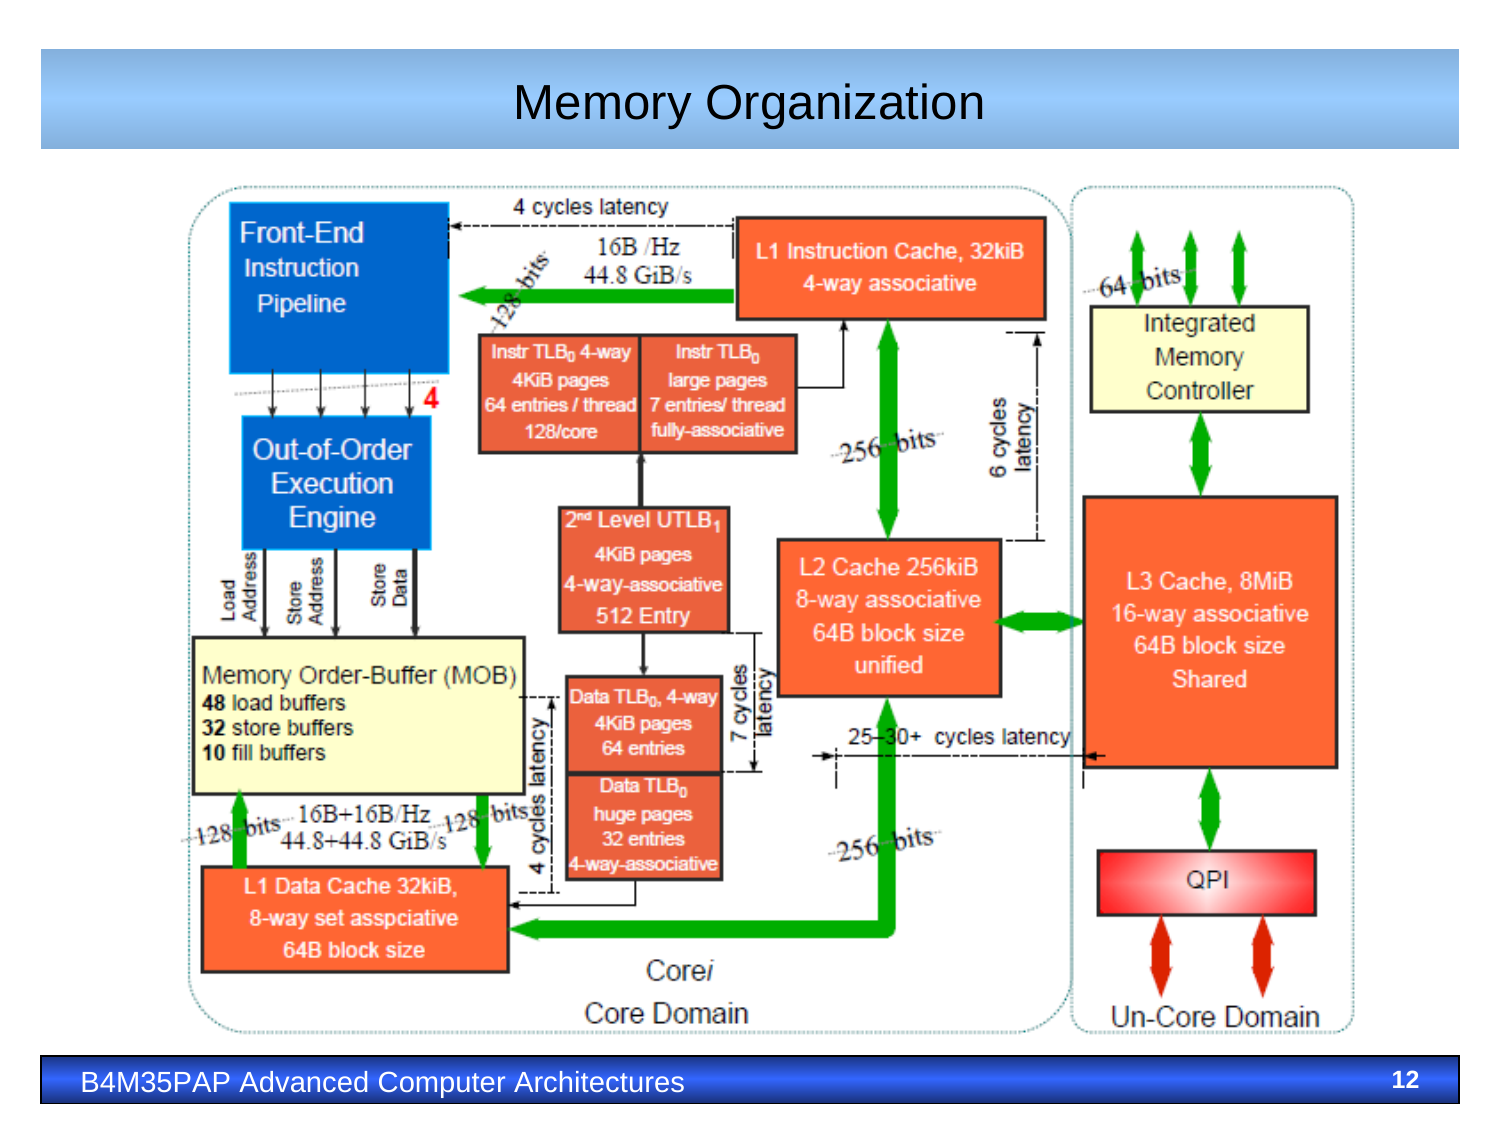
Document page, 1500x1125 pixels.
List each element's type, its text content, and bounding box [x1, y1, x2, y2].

picture [153, 156, 1369, 1047]
title Memory Organization [41, 49, 1459, 149]
